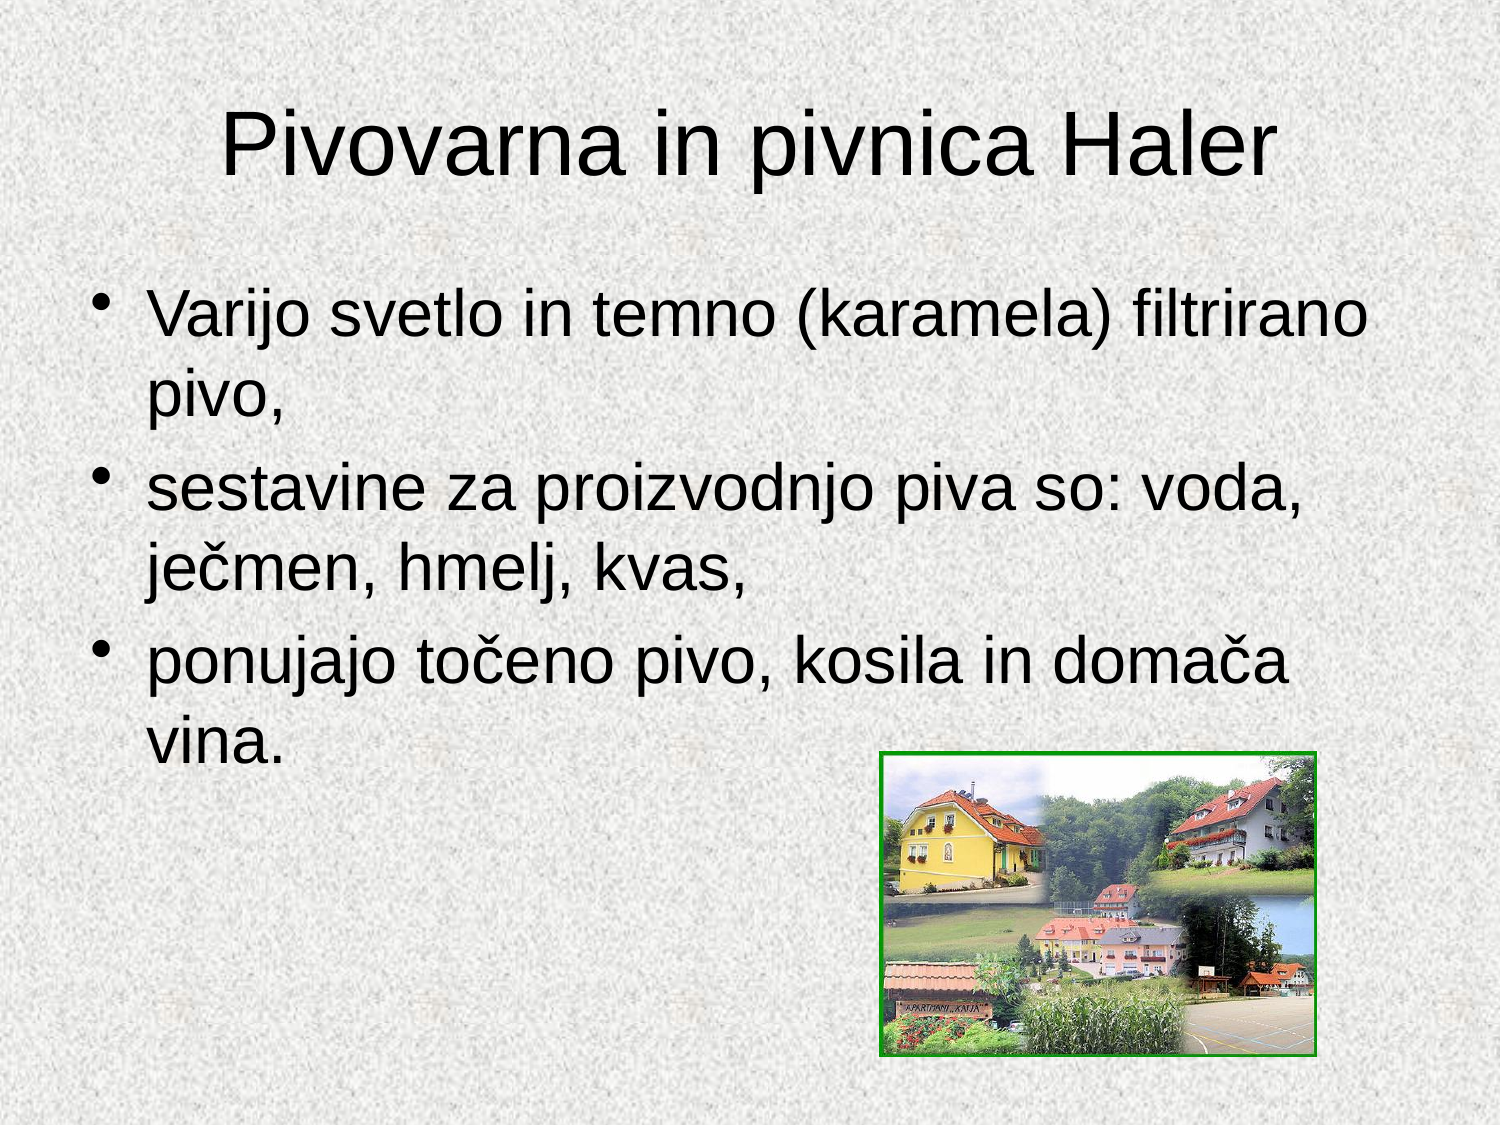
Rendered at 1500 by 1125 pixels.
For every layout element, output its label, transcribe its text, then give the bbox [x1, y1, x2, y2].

picture [0, 0, 1500, 1125]
title Pivovarna in pivnica Haler [75, 45, 1425, 233]
list Varijo svetlo in temno (karamela) filtrirano pivo, sestavine za proizvodnjo piva so: voda, ječmen, hmelj, kvas, ponujajo točeno pivo, kosila in domača vina. [75, 262, 1425, 1005]
